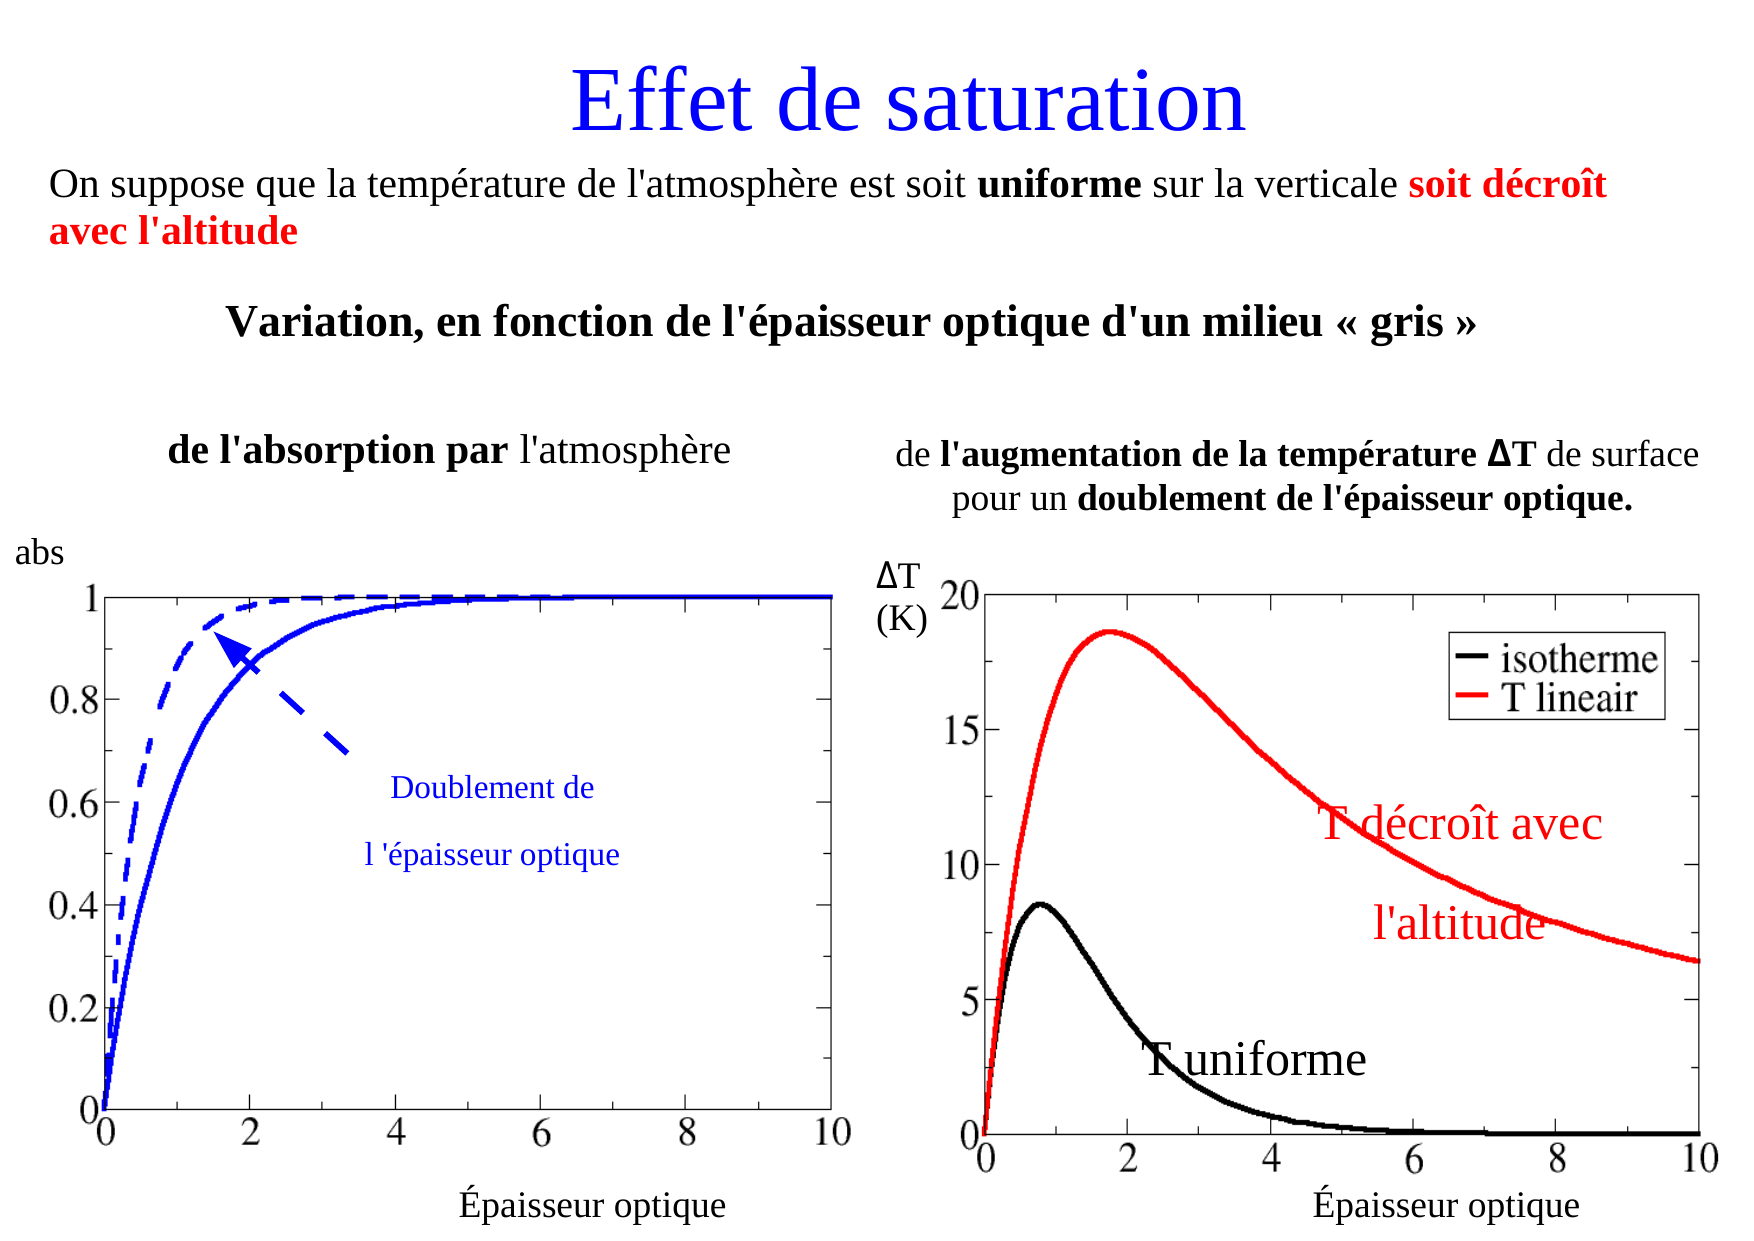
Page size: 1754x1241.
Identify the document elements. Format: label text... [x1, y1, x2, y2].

text_box T décroît avec l'altitude [1302, 743, 1619, 953]
picture [924, 517, 1754, 1211]
text_box Effet de saturation [213, 37, 1606, 152]
text_box Épaisseur optique [1297, 1170, 1706, 1238]
picture [42, 523, 888, 1182]
text_box Doublement de l 'épaisseur optique [335, 732, 650, 877]
text_box ΔT (K) [861, 541, 954, 609]
text_box On suppose que la température de l'atmosphère est soit uniforme sur la verticale soit décroît avec l'altitude Variation, en fonction de l'épaisseur optique d'un milieu « gris » [34, 152, 1671, 355]
text_box abs [0, 517, 265, 585]
text_box de l'absorption par l'atmosphère [106, 418, 793, 481]
text_box de l'augmentation de la température ΔT de surface pour un doublement de l'épaisseur optique. [873, 418, 1723, 527]
text_box T uniforme [1126, 979, 1402, 1064]
text_box Épaisseur optique [443, 1182, 856, 1238]
